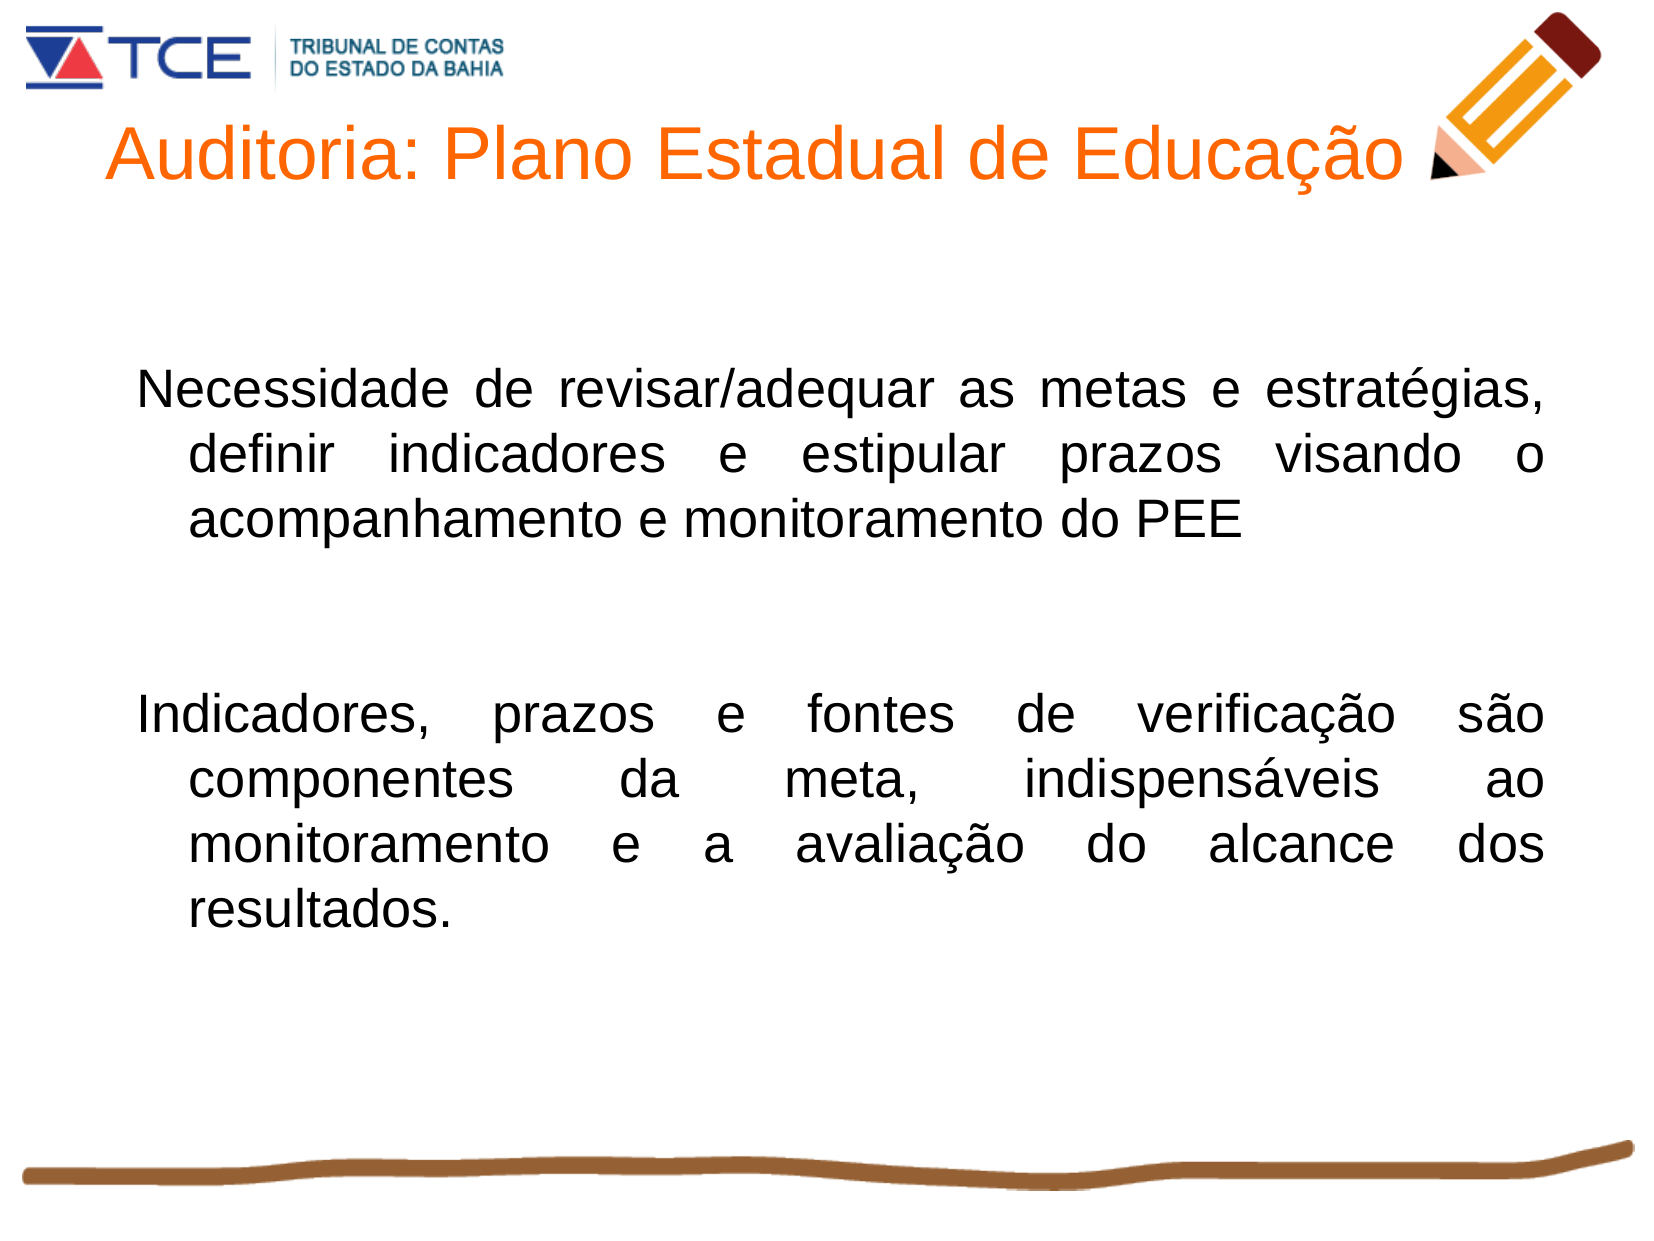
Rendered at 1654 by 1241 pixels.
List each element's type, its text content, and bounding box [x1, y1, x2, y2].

title Auditoria: Plano Estadual de Educação [82, 90, 1429, 214]
list Necessidade de revisar/adequar as metas e estratégias, definir indicadores e estipular prazos visando o acompanhamento e monitoramento do PEE Indicadores, prazos e fontes de verificação são componentes da meta, indispensáveis ao monitoramento e a avaliação do alcance dos resultados. [117, 224, 1548, 1040]
picture [26, 23, 508, 93]
picture [1430, 12, 1602, 181]
picture [22, 1140, 1635, 1191]
